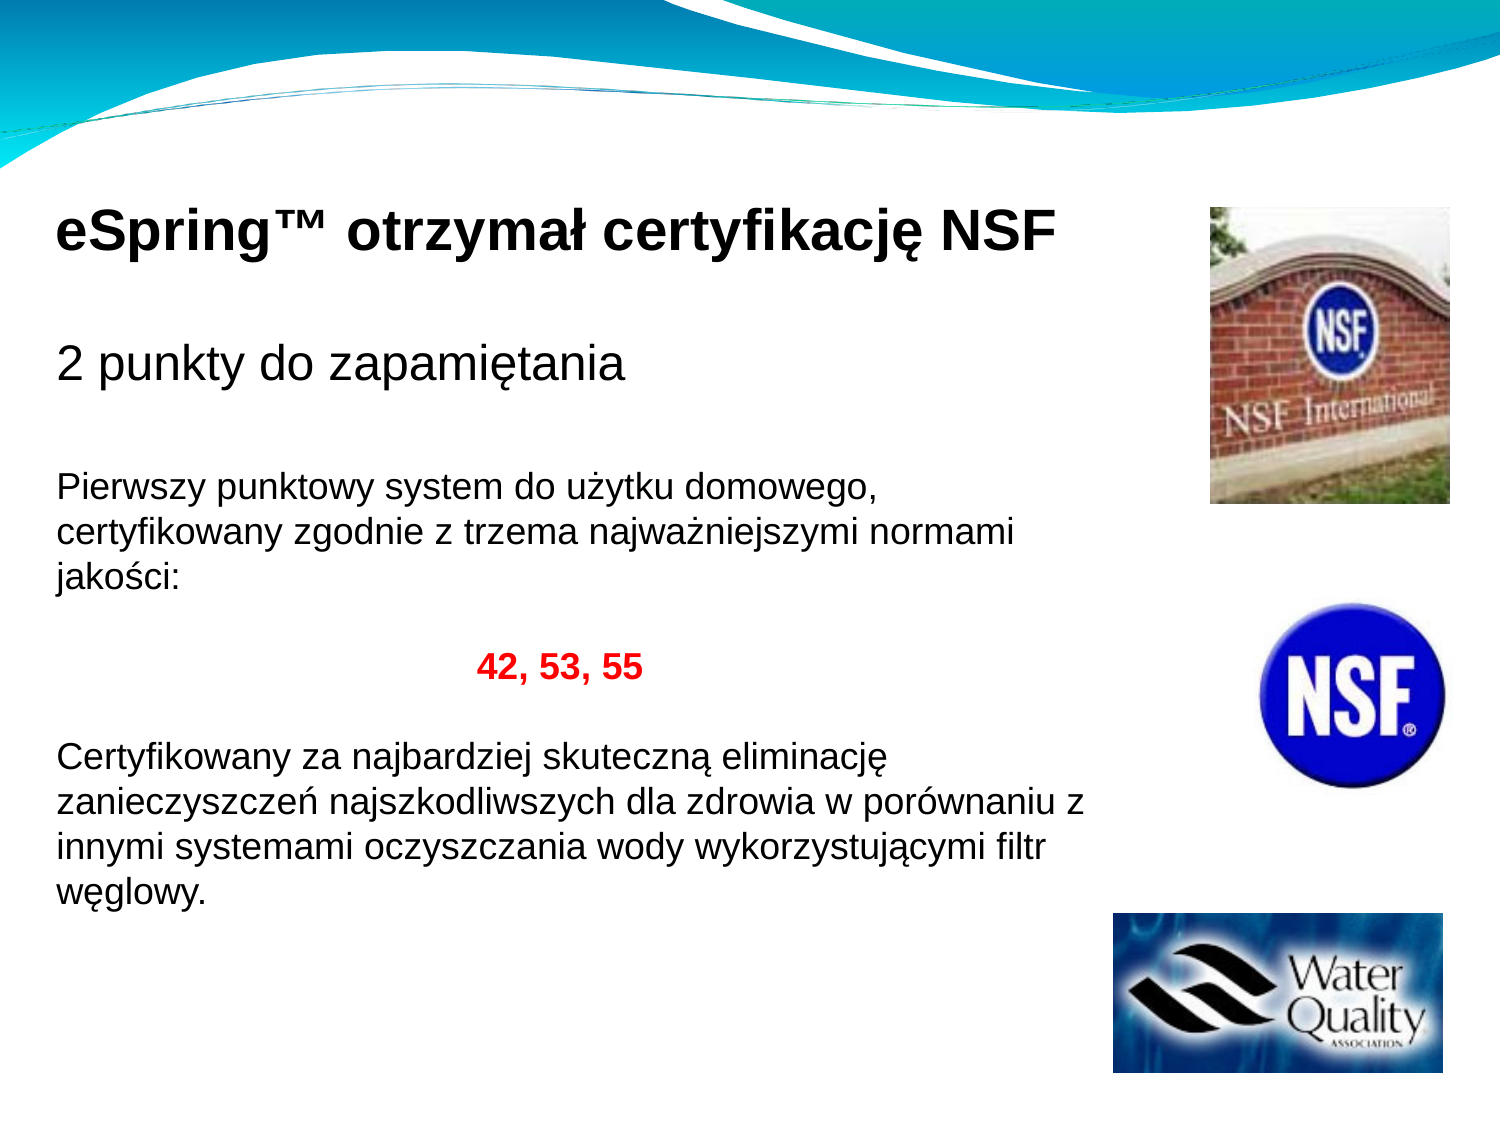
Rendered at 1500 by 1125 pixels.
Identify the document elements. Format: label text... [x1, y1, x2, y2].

picture [1253, 597, 1453, 795]
picture [1210, 208, 1450, 504]
text_box eSpring™ otrzymał certyfikację NSF [41, 184, 1164, 302]
picture [1113, 914, 1443, 1073]
text_box 2 punkty do zapamiętania [41, 322, 669, 399]
text_box Pierwszy punktowy system do użytku domowego, certyfikowany zgodnie z trzema najważniejszymi normami jakości: 42, 53, 55 Certyfikowany za najbardziej skuteczną eliminację zanieczyszczeń najszkodliwszych dla zdrowia w porównaniu z innymi systemami oczyszczania wody wykorzystującymi filtr węglowy. [41, 454, 1102, 970]
